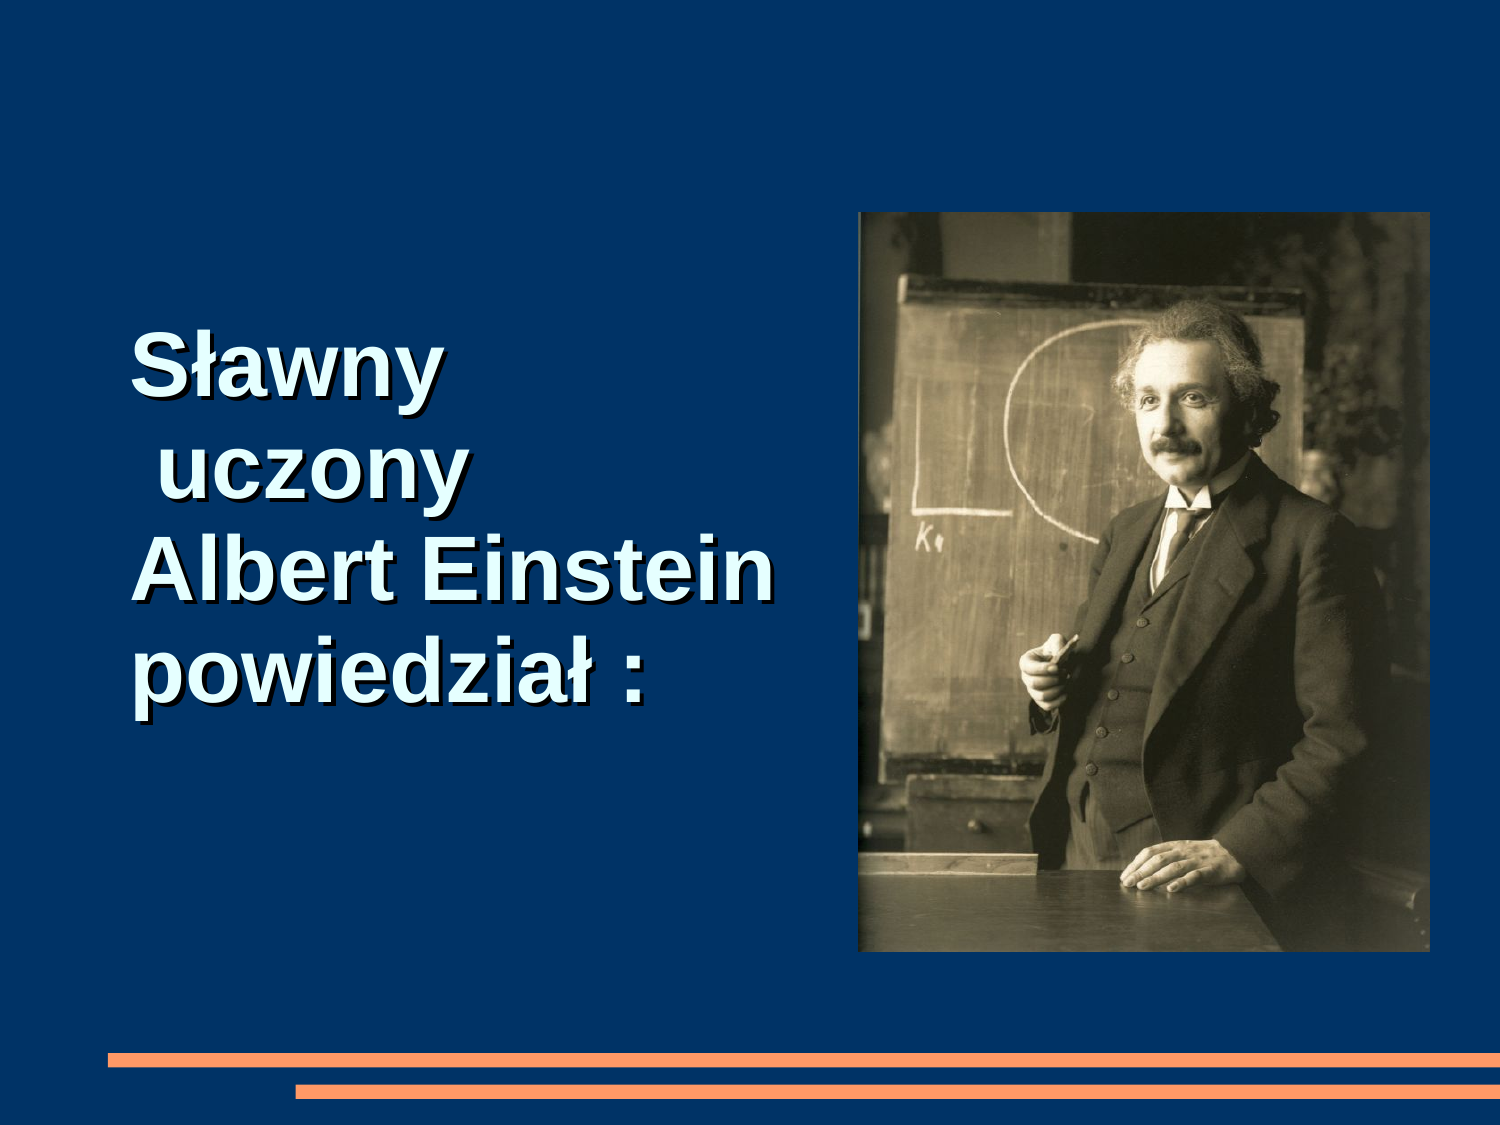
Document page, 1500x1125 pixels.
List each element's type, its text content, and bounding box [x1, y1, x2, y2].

picture [858, 212, 1430, 952]
title Sławny uczony Albert Einstein powiedział : [129, 307, 858, 724]
